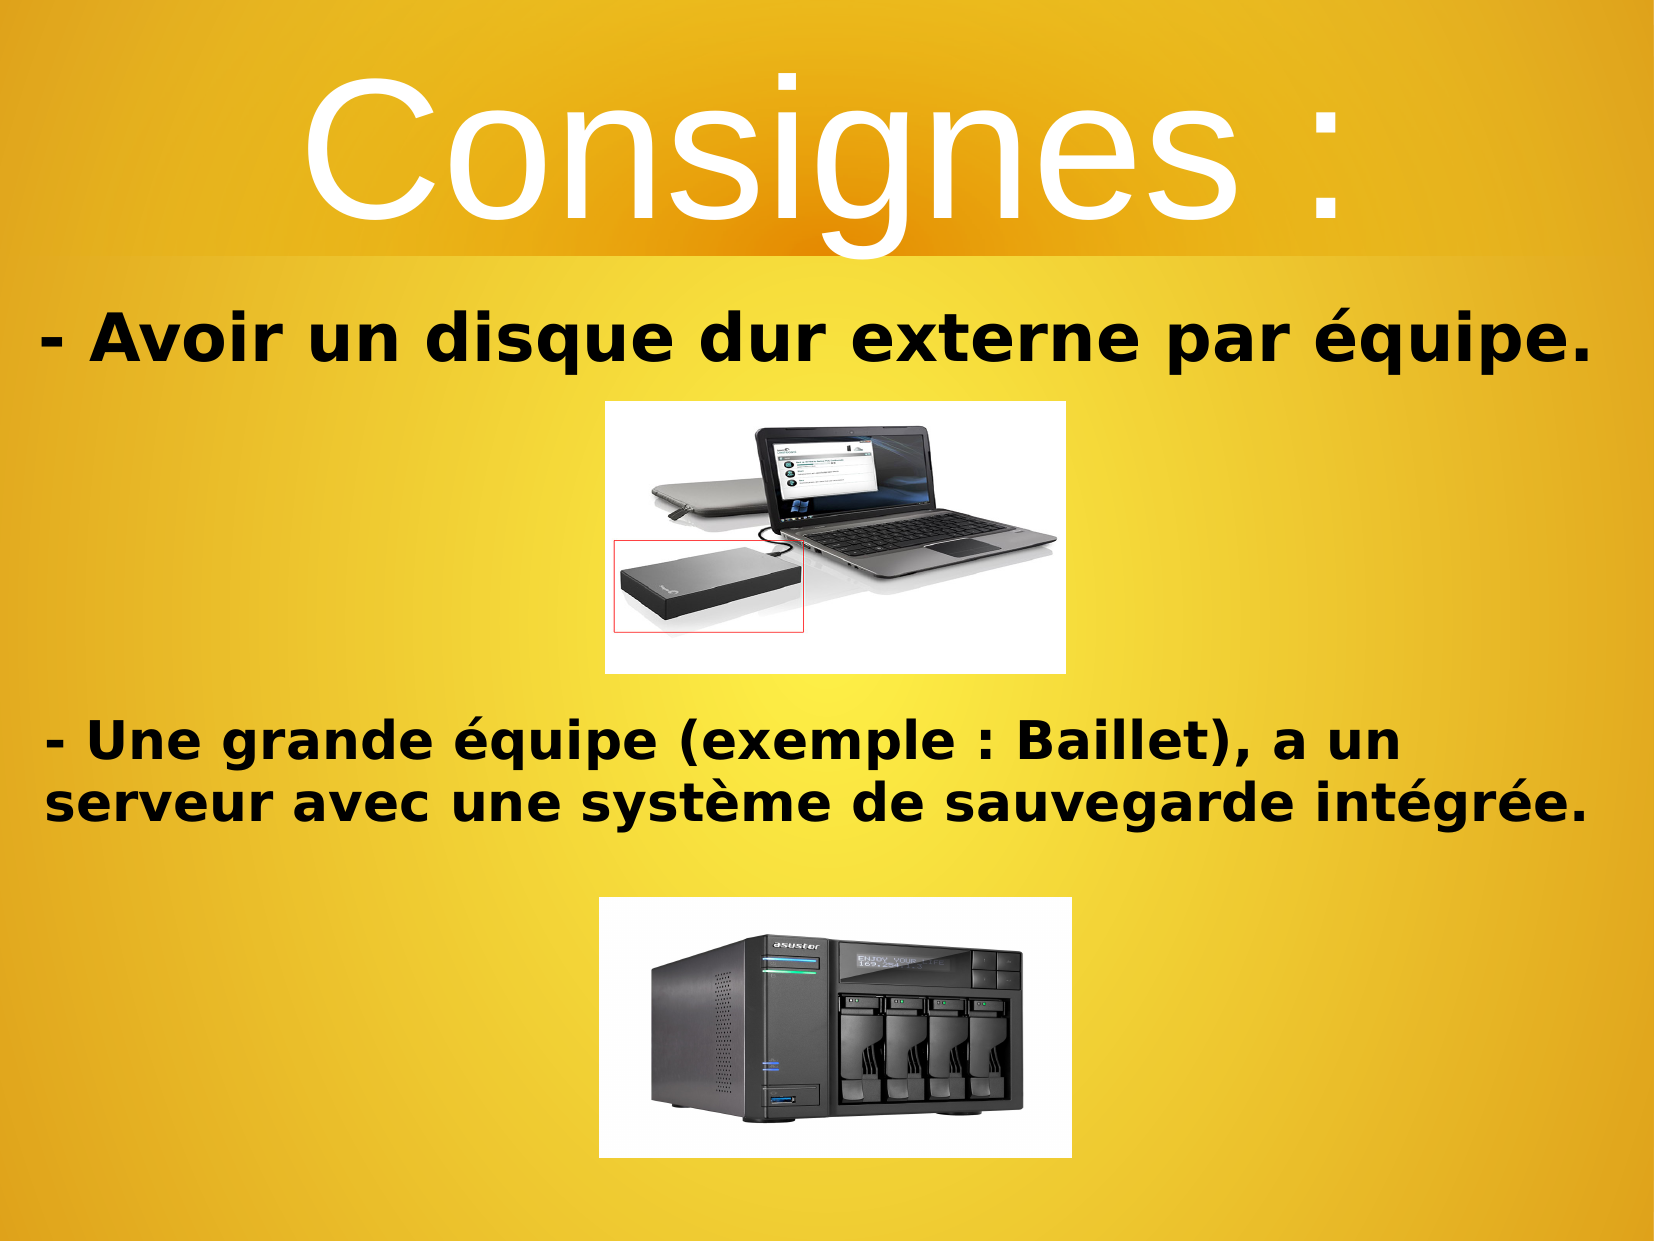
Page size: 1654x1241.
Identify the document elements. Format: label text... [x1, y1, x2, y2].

title Consignes : [82, 37, 1571, 262]
picture [605, 401, 1066, 674]
picture [599, 897, 1072, 1158]
text_box - Avoir un disque dur externe par équipe. [38, 299, 1634, 402]
text_box - Une grande équipe (exemple : Baillet), a un serveur avec une système de sauvegarde intégrée. [44, 709, 1627, 886]
